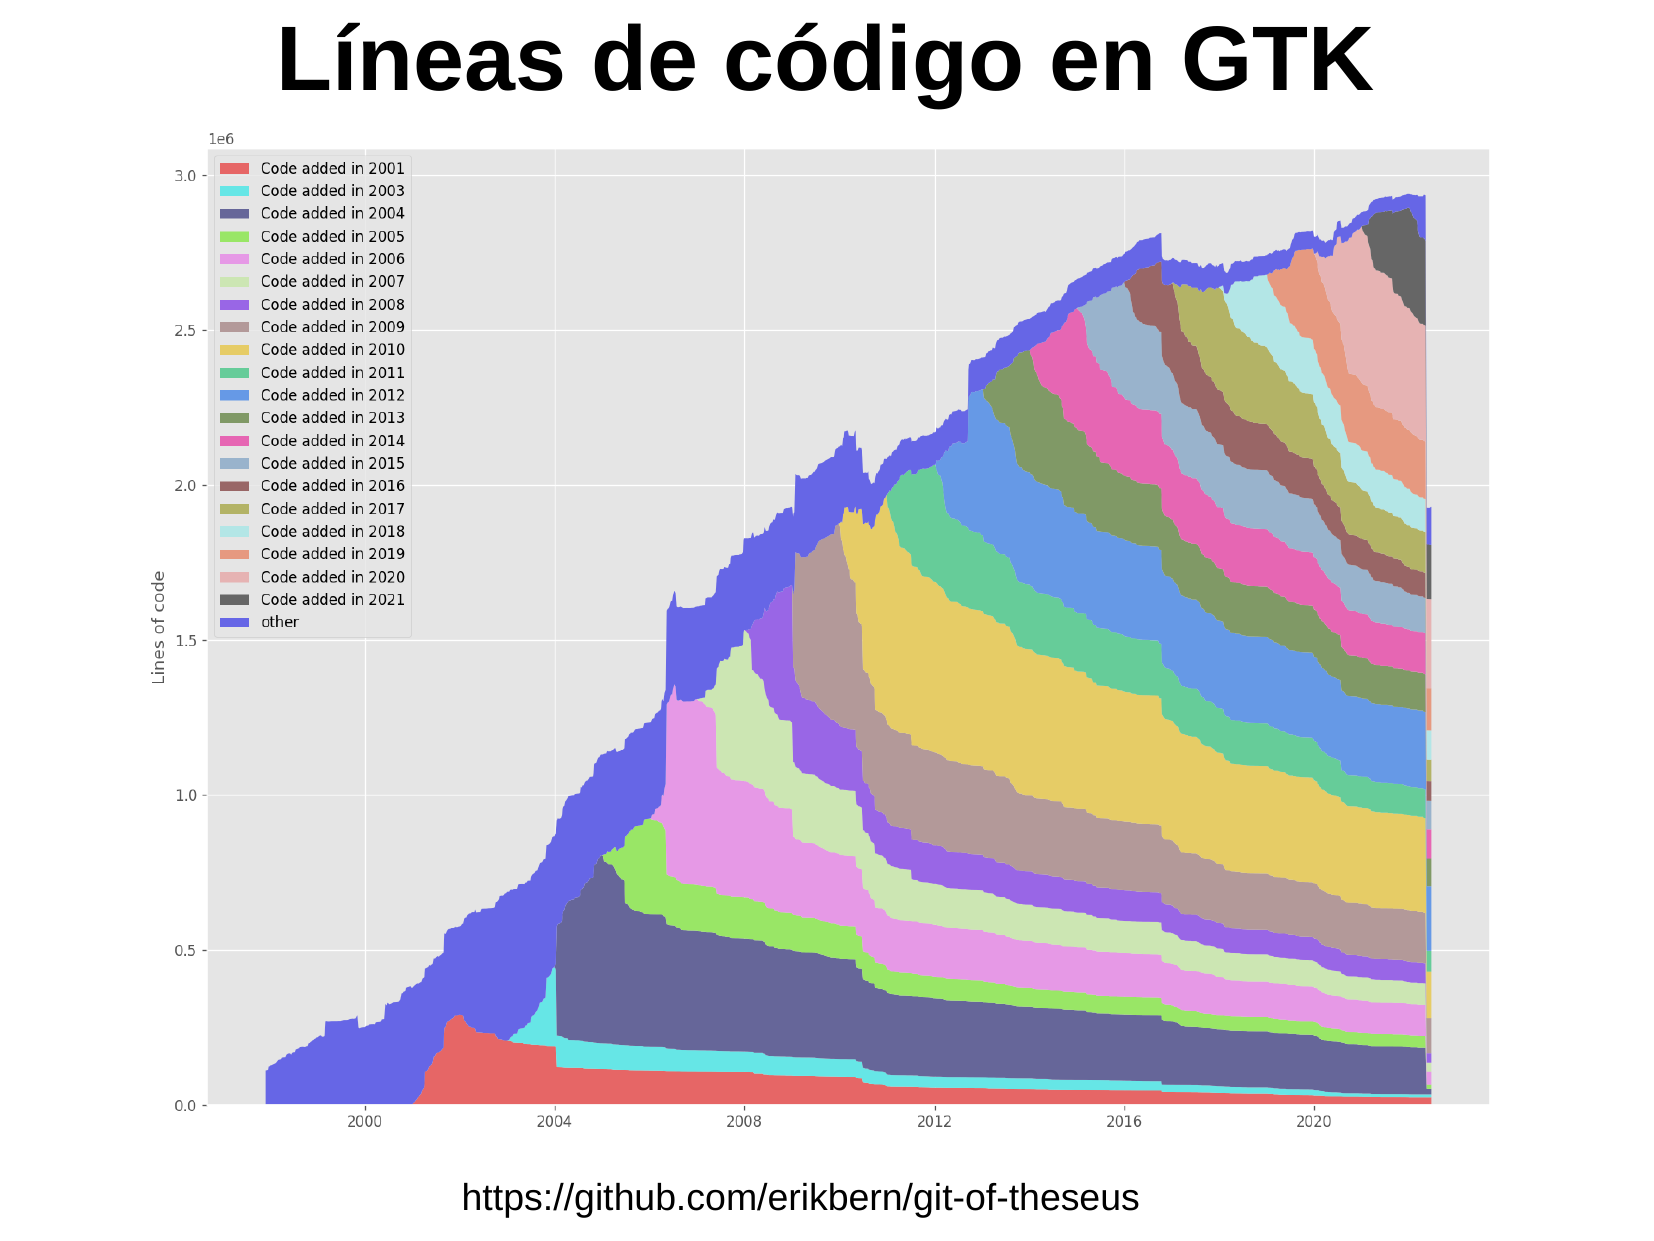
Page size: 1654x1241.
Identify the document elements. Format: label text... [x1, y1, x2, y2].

picture [0, 0, 1653, 1241]
title Líneas de código en GTK [82, 0, 1571, 163]
text_box https://github.com/erikbern/git-of-theseus [446, 1169, 1156, 1227]
